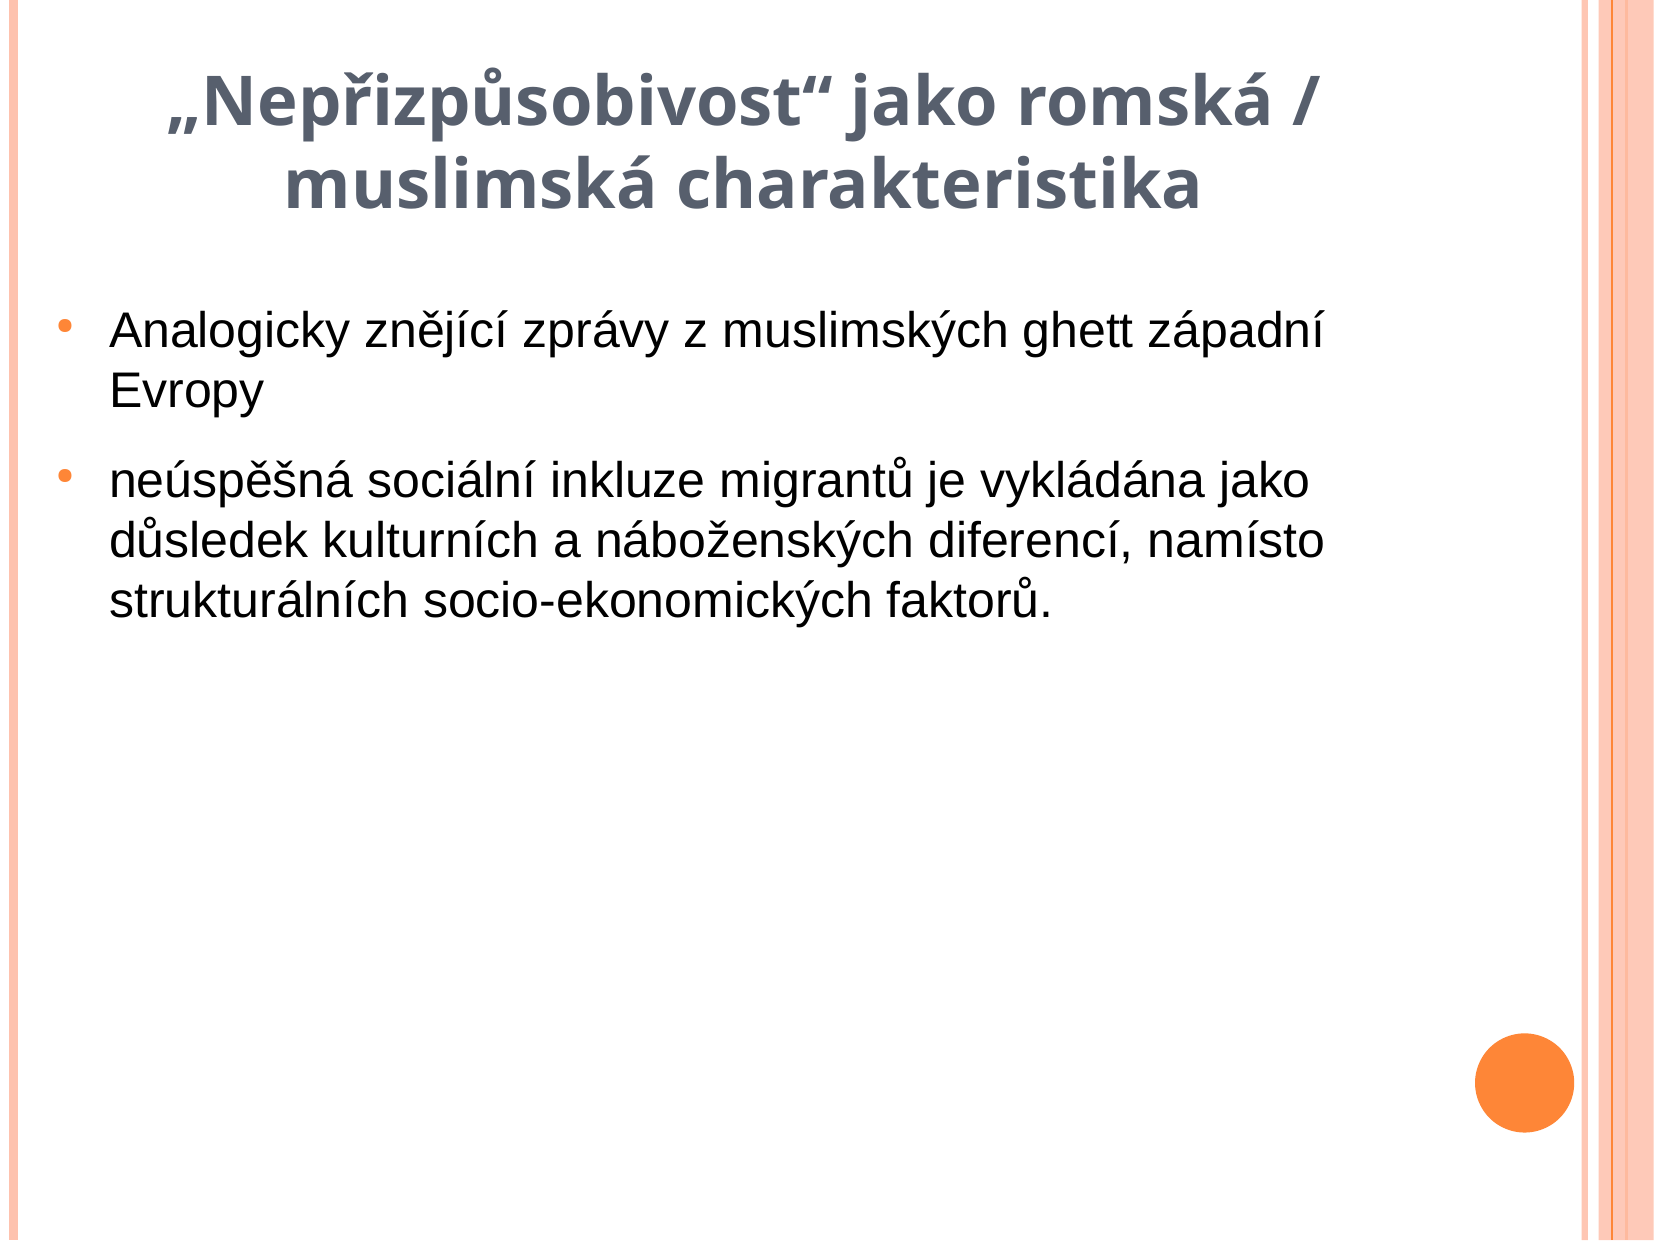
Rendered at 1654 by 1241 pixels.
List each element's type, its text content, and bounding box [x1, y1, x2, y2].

title „Nepřizpůsobivost“ jako romská / muslimská charakteristika [0, 49, 1489, 257]
list Analogicky znějící zprávy z muslimských ghett západní Evropy neúspěšná sociální inkluze migrantů je vykládána jako důsledek kulturních a náboženských diferencí, namísto strukturálních socio-ekonomických faktorů. [23, 290, 1489, 644]
